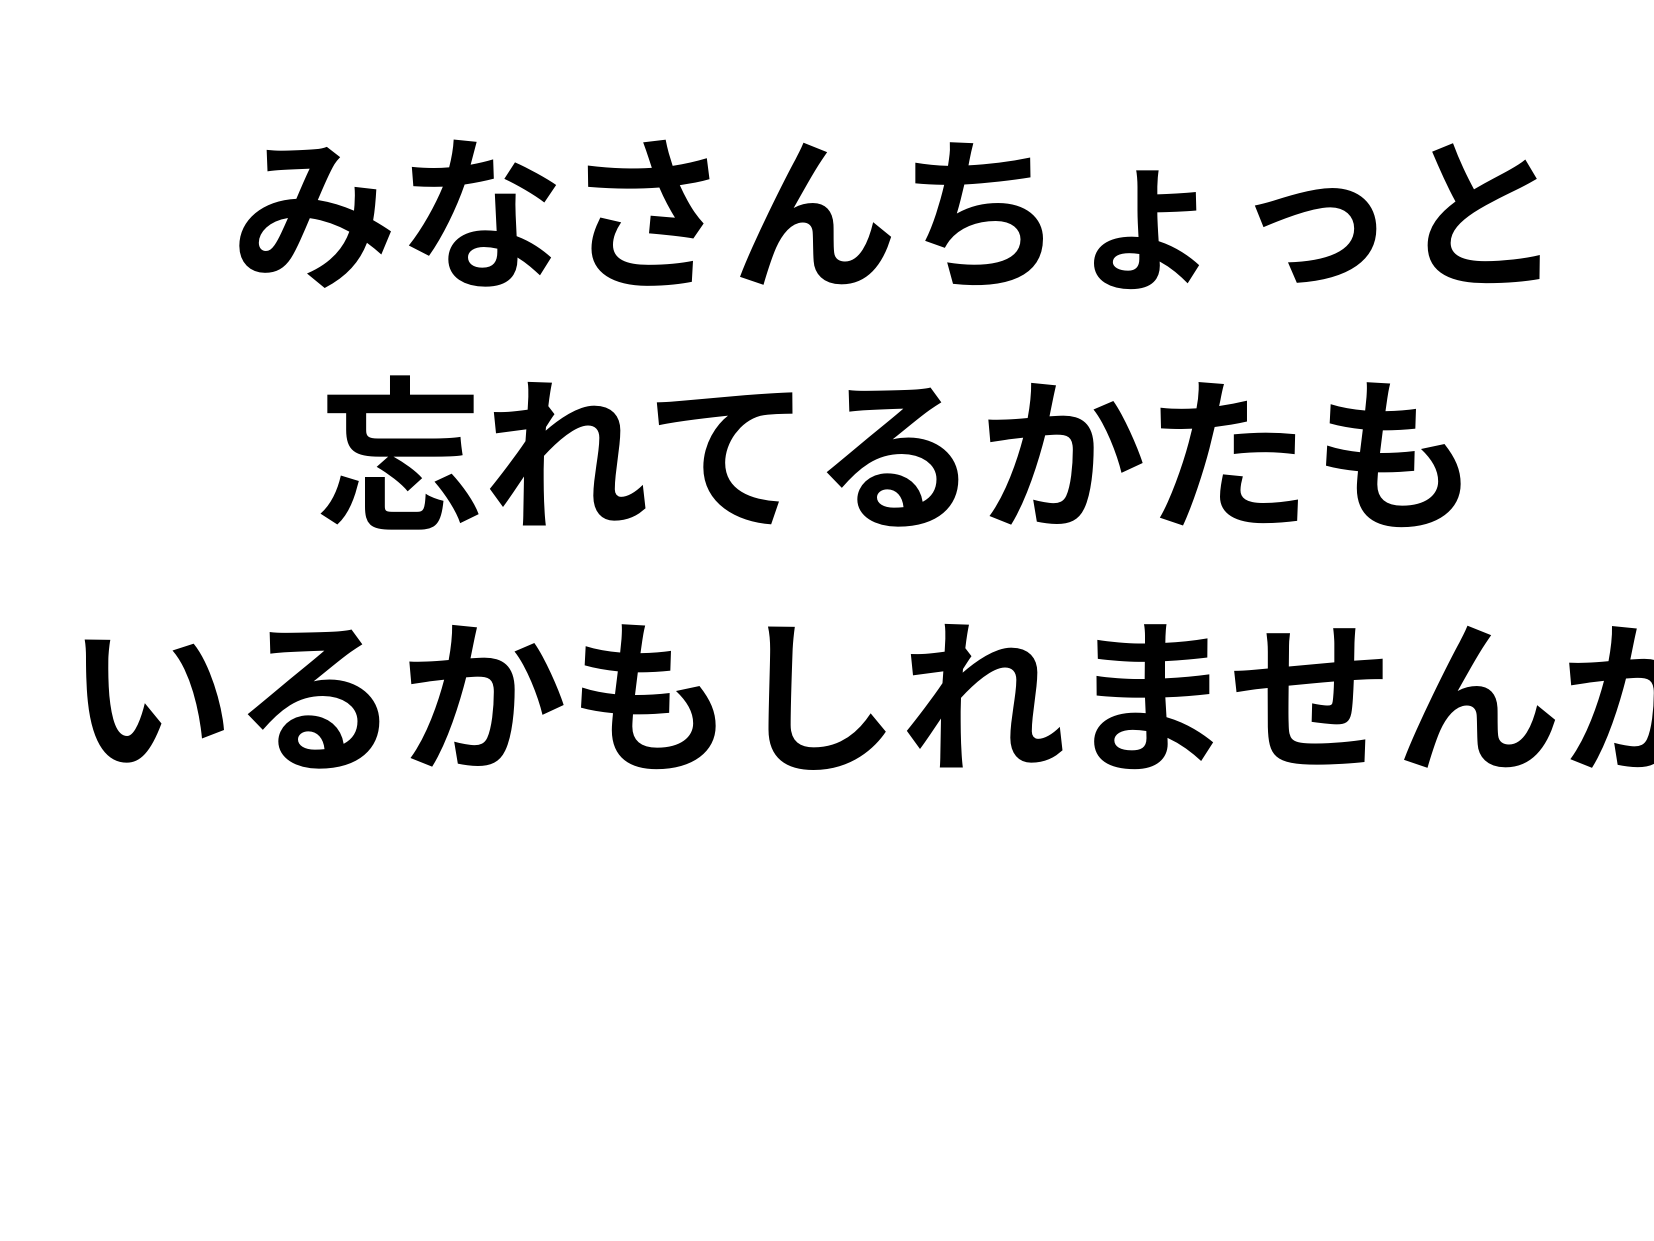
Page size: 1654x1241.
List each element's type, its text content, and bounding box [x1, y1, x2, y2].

text_box みなさんちょっと 忘れてるかたも いるかもしれませんが [52, 75, 1625, 591]
